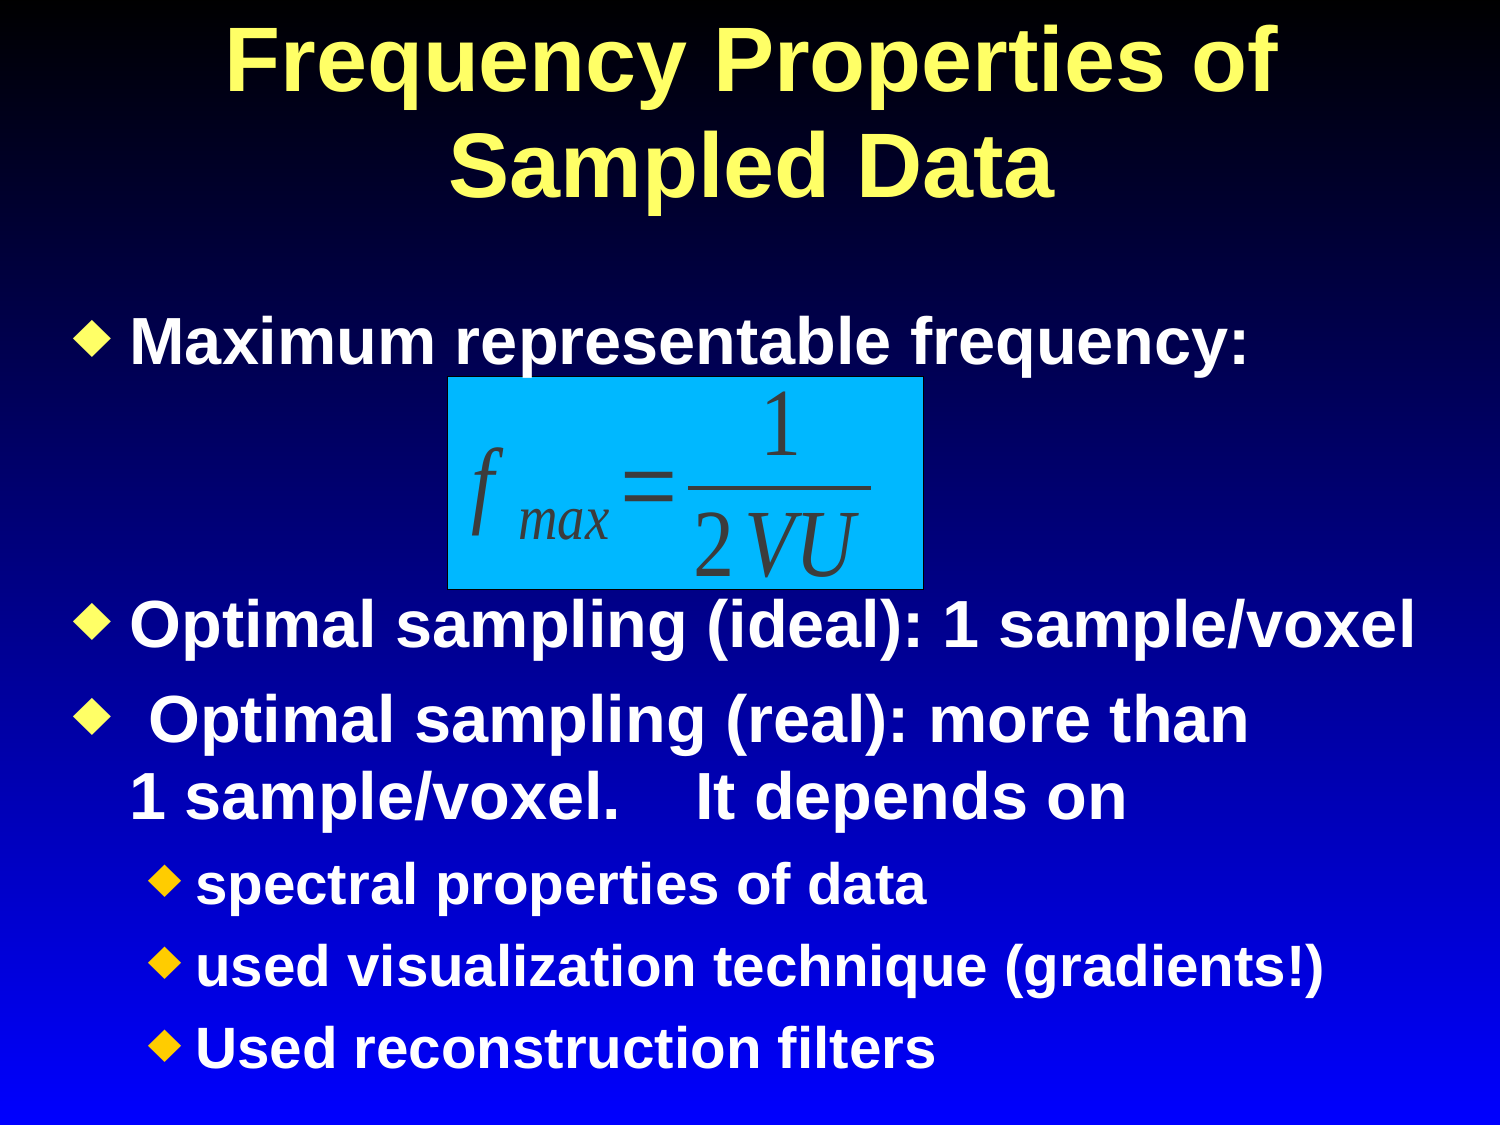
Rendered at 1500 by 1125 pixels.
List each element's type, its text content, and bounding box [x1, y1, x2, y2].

title Frequency Properties of Sampled Data [47, 0, 1457, 225]
chart [435, 370, 903, 600]
list Maximum representable frequency: Optimal sampling (ideal): 1 sample/voxel Optimal sampling (real): more than 1 sample/voxel. It depends on spectral properties of data used visualization technique (gradients!) Used reconstruction filters [58, 293, 1446, 1125]
